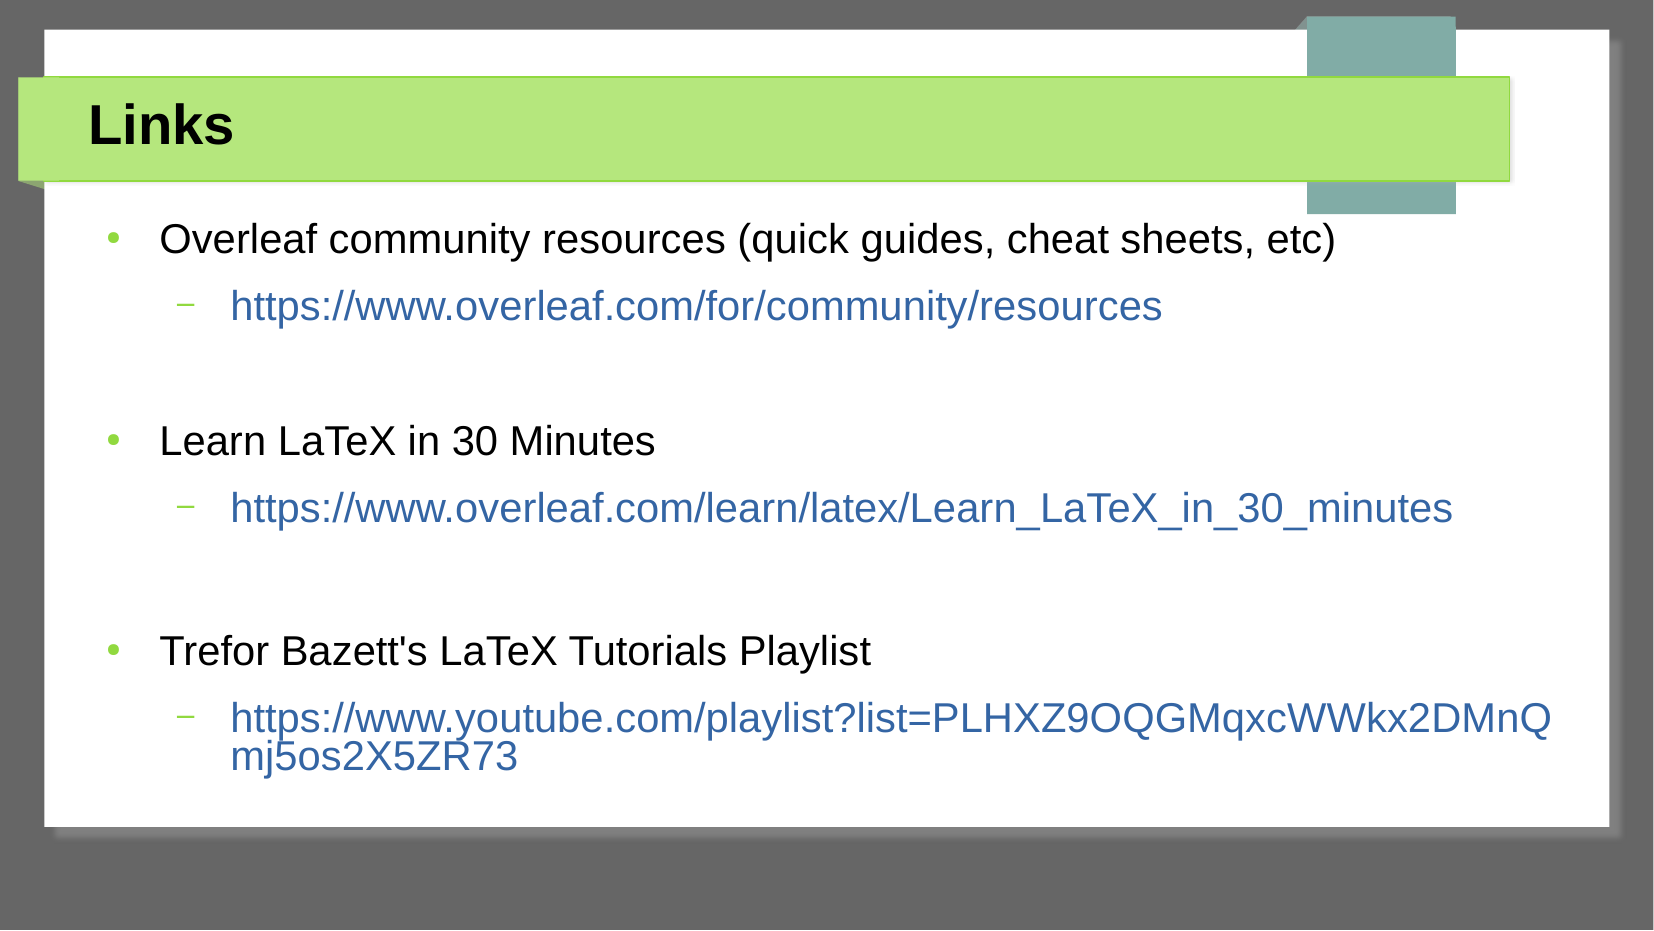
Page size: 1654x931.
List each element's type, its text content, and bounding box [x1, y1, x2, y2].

title Links [88, 73, 1506, 178]
list Overleaf community resources (quick guides, cheat sheets, etc) https://www.overleaf.com/for/community/resources Learn LaTeX in 30 Minutes https://www.overleaf.com/learn/latex/Learn_LaTeX_in_30_minutes Trefor Bazett's LaTeX Tutorials Playlist https://www.youtube.com/playlist?list=PLHXZ9OQGMqxcWWkx2DMnQmj5os2X5ZR73 [88, 215, 1565, 807]
